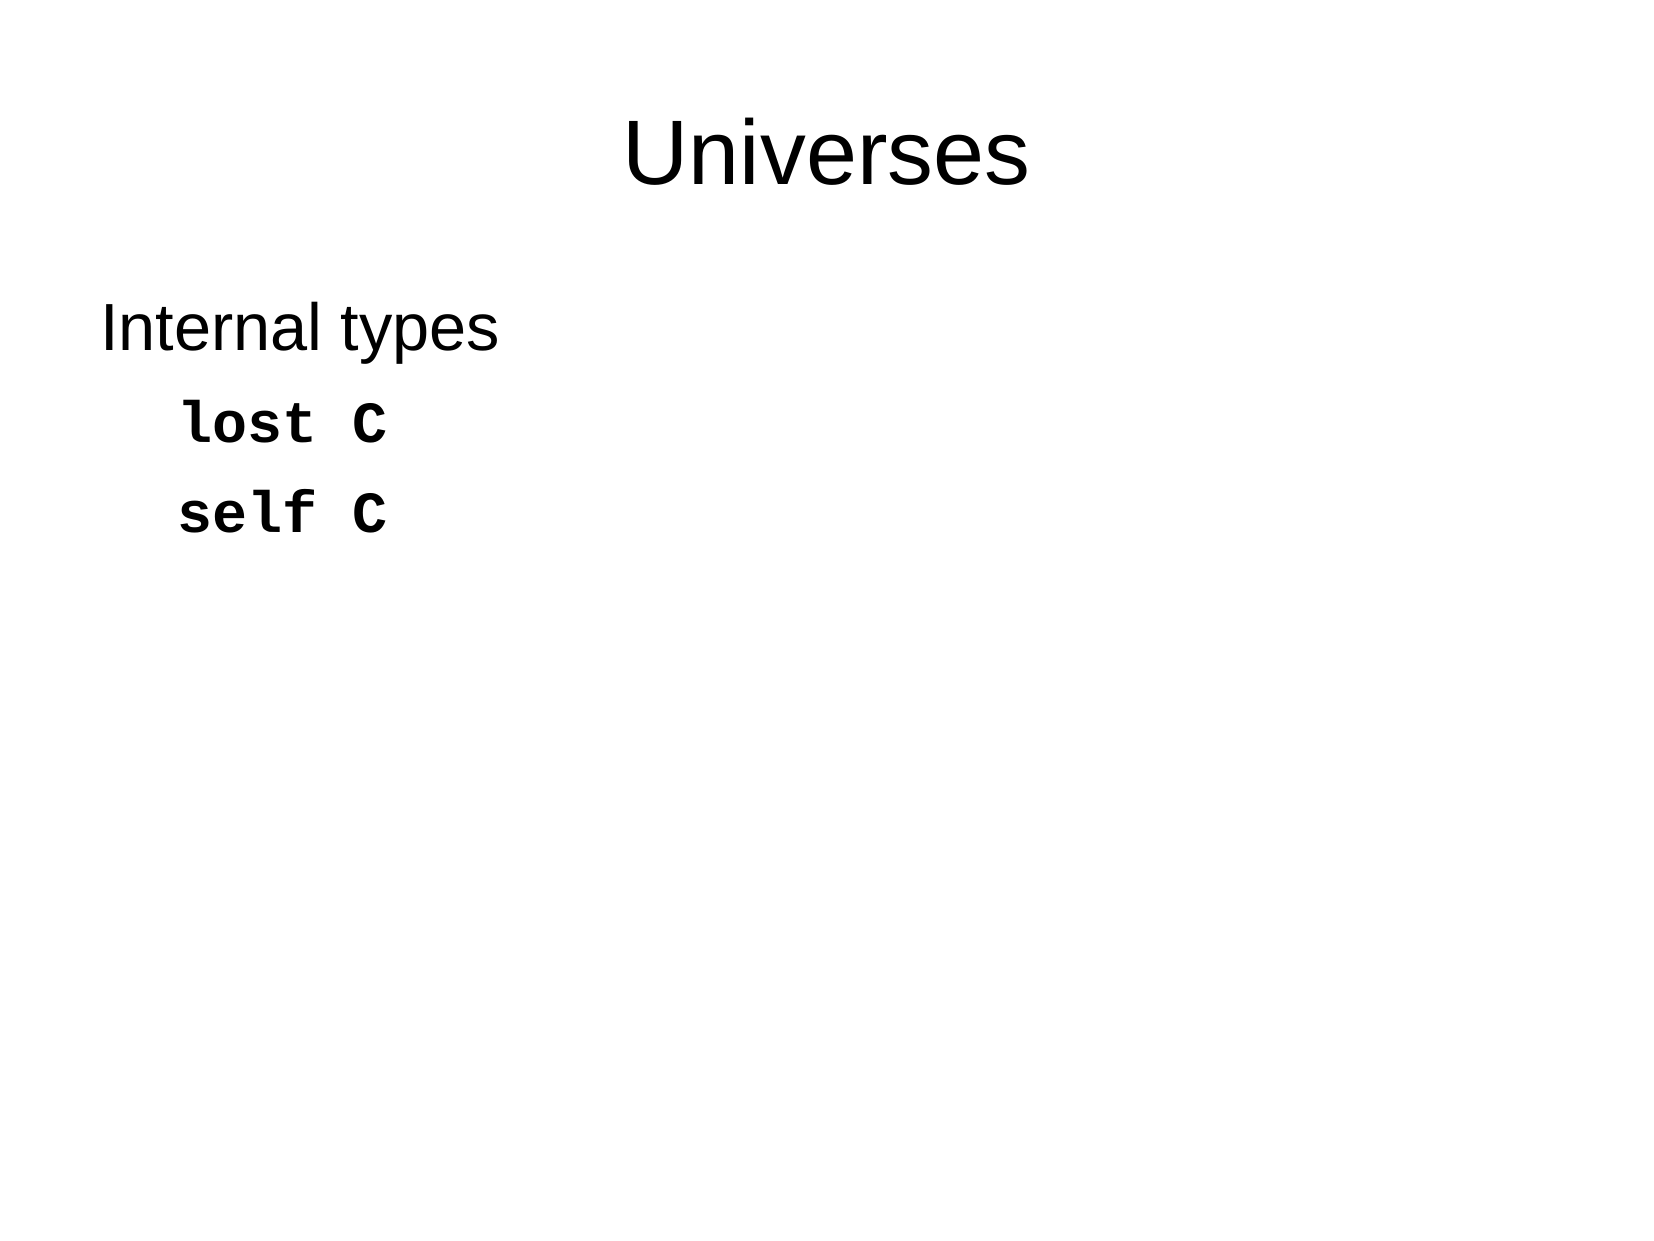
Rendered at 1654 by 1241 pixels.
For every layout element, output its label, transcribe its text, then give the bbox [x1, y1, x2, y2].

list Internal types lost C self C [82, 290, 1571, 1094]
title Universes [82, 56, 1571, 250]
